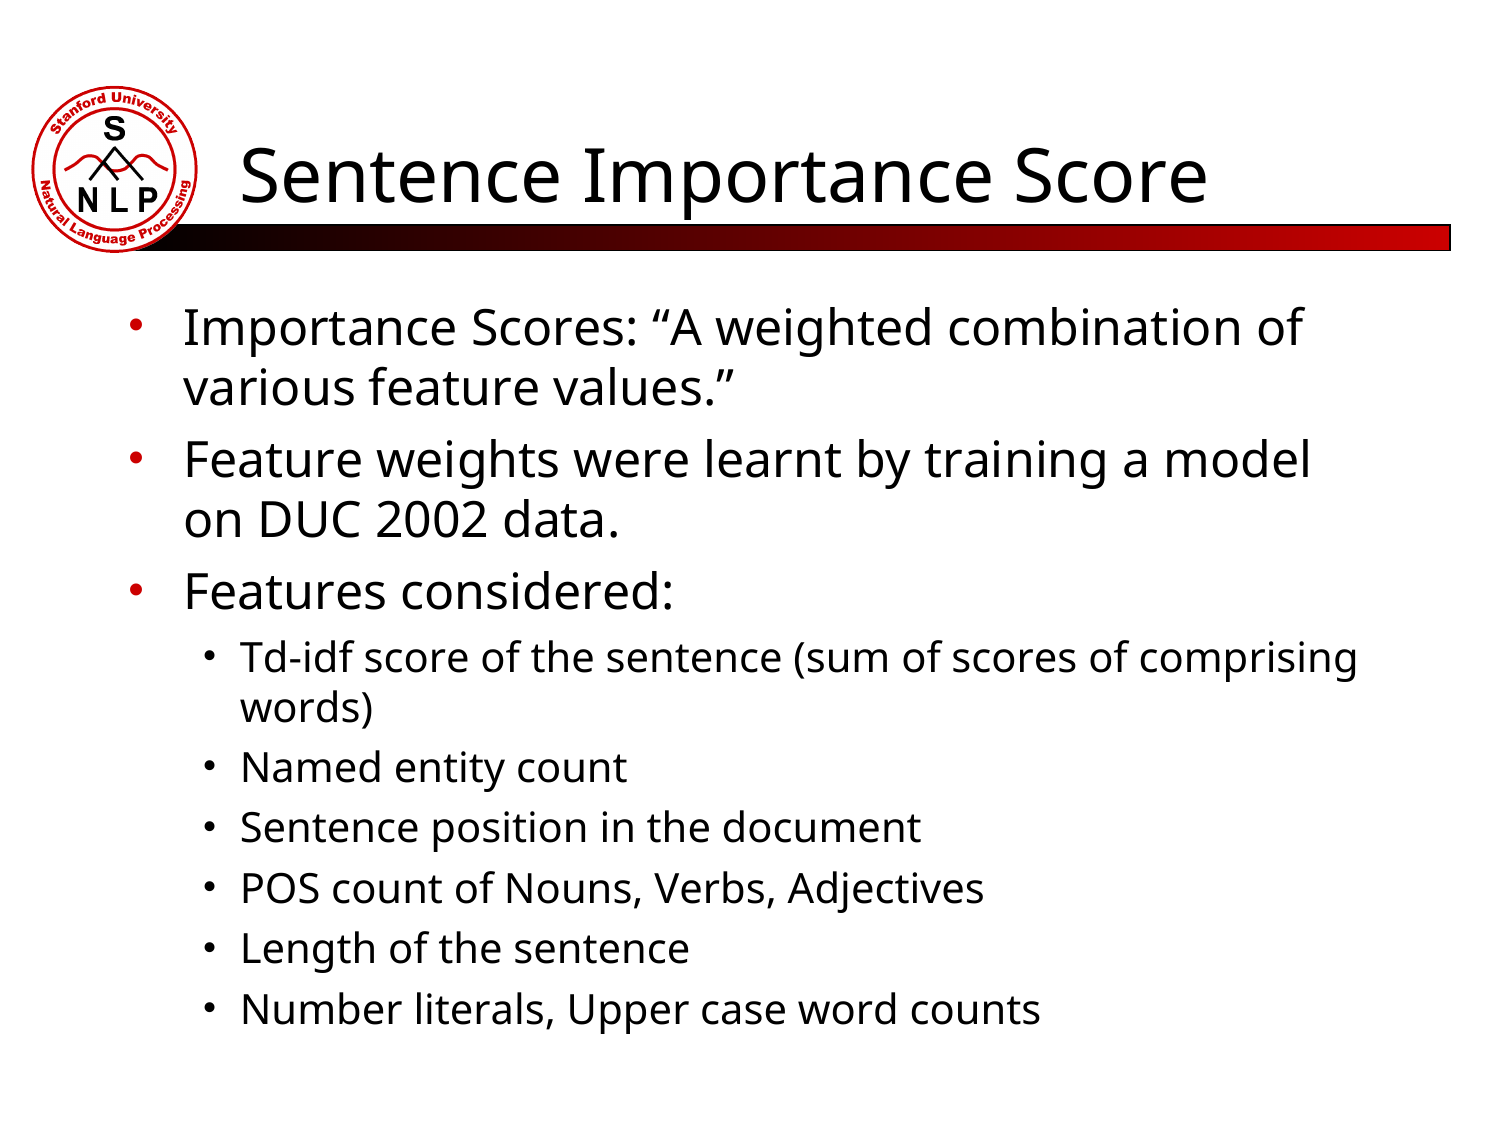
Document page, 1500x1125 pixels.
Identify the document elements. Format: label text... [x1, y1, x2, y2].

list Importance Scores: “A weighted combination of various feature values.” Feature weights were learnt by training a model on DUC 2002 data. Features considered: Td-idf score of the sentence (sum of scores of comprising words) Named entity count Sentence position in the document POS count of Nouns, Verbs, Adjectives Length of the sentence Number literals, Upper case word counts [112, 287, 1388, 1041]
title Sentence Importance Score [225, 61, 1500, 225]
